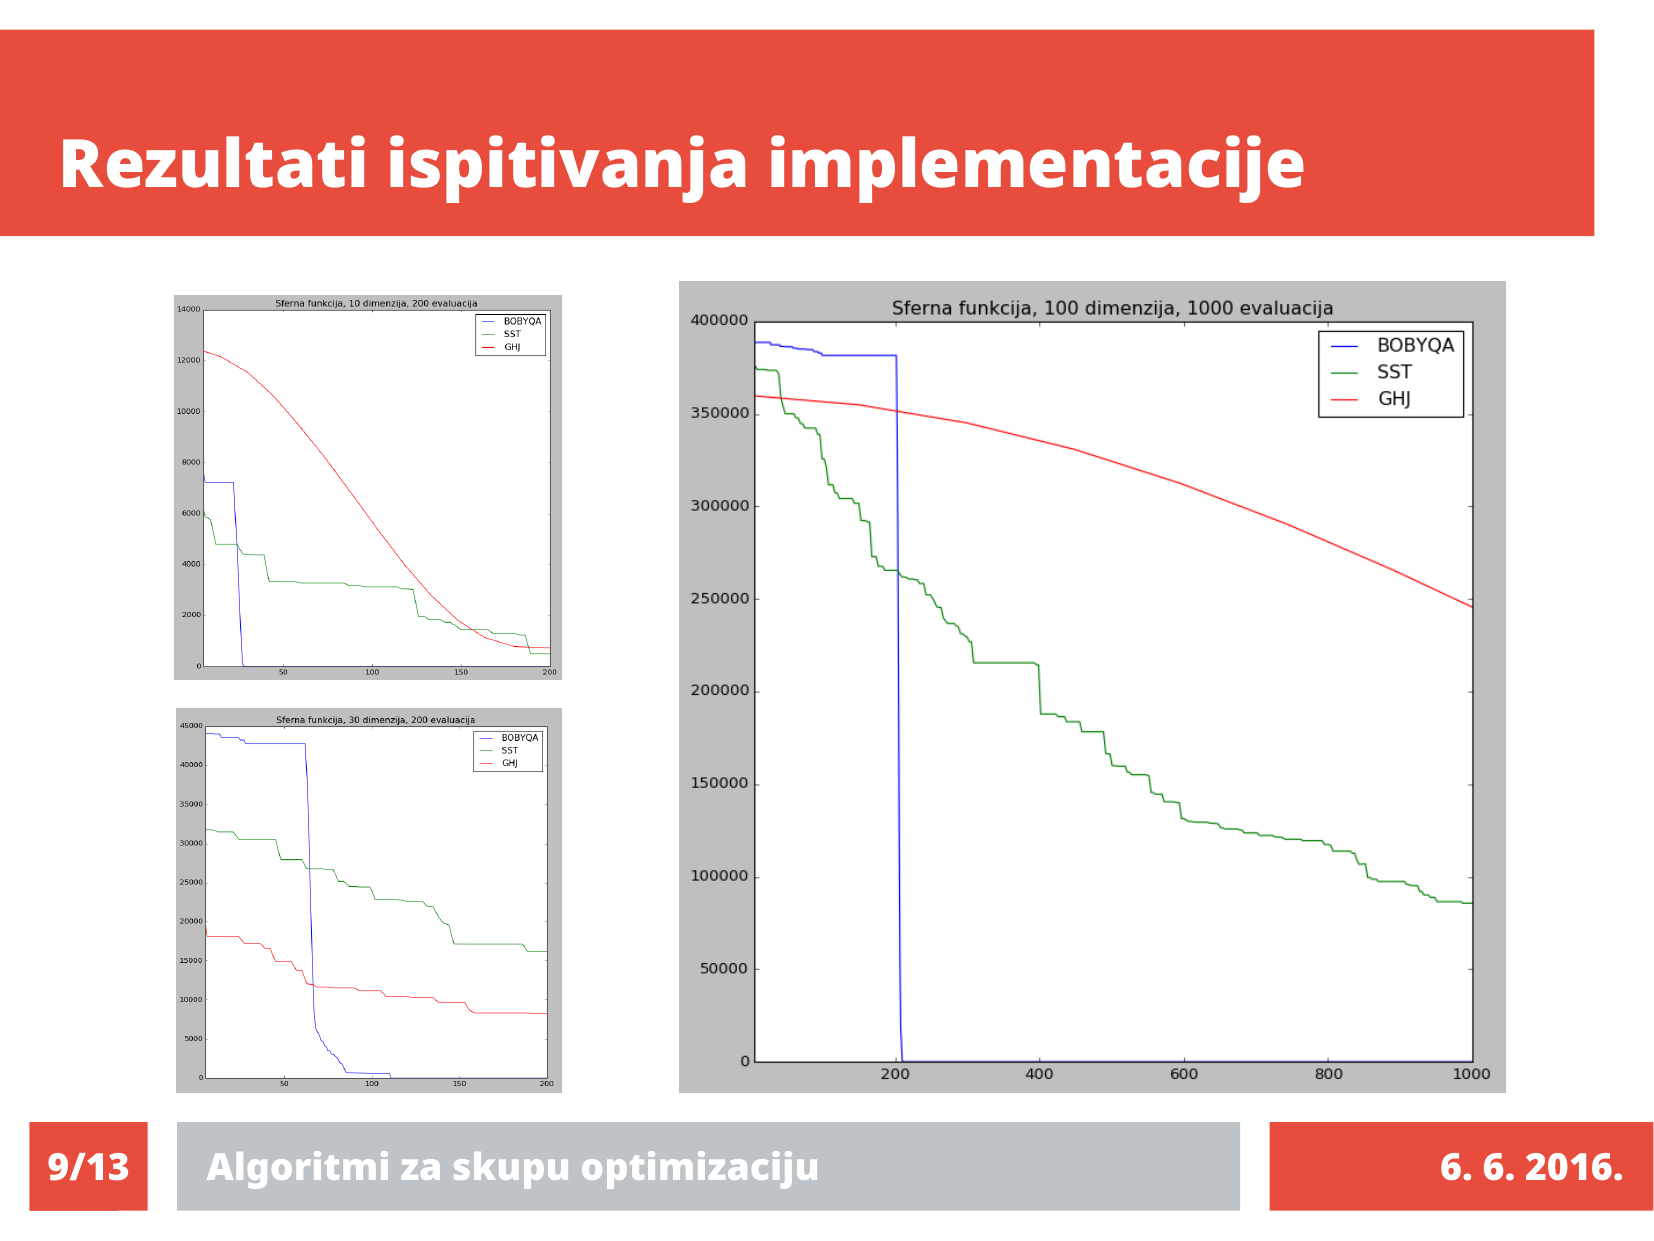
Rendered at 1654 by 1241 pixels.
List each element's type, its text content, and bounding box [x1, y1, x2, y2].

picture [176, 708, 562, 1093]
title Rezultati ispitivanja implementacije [59, 59, 1595, 207]
picture [679, 281, 1506, 1093]
picture [174, 295, 562, 680]
